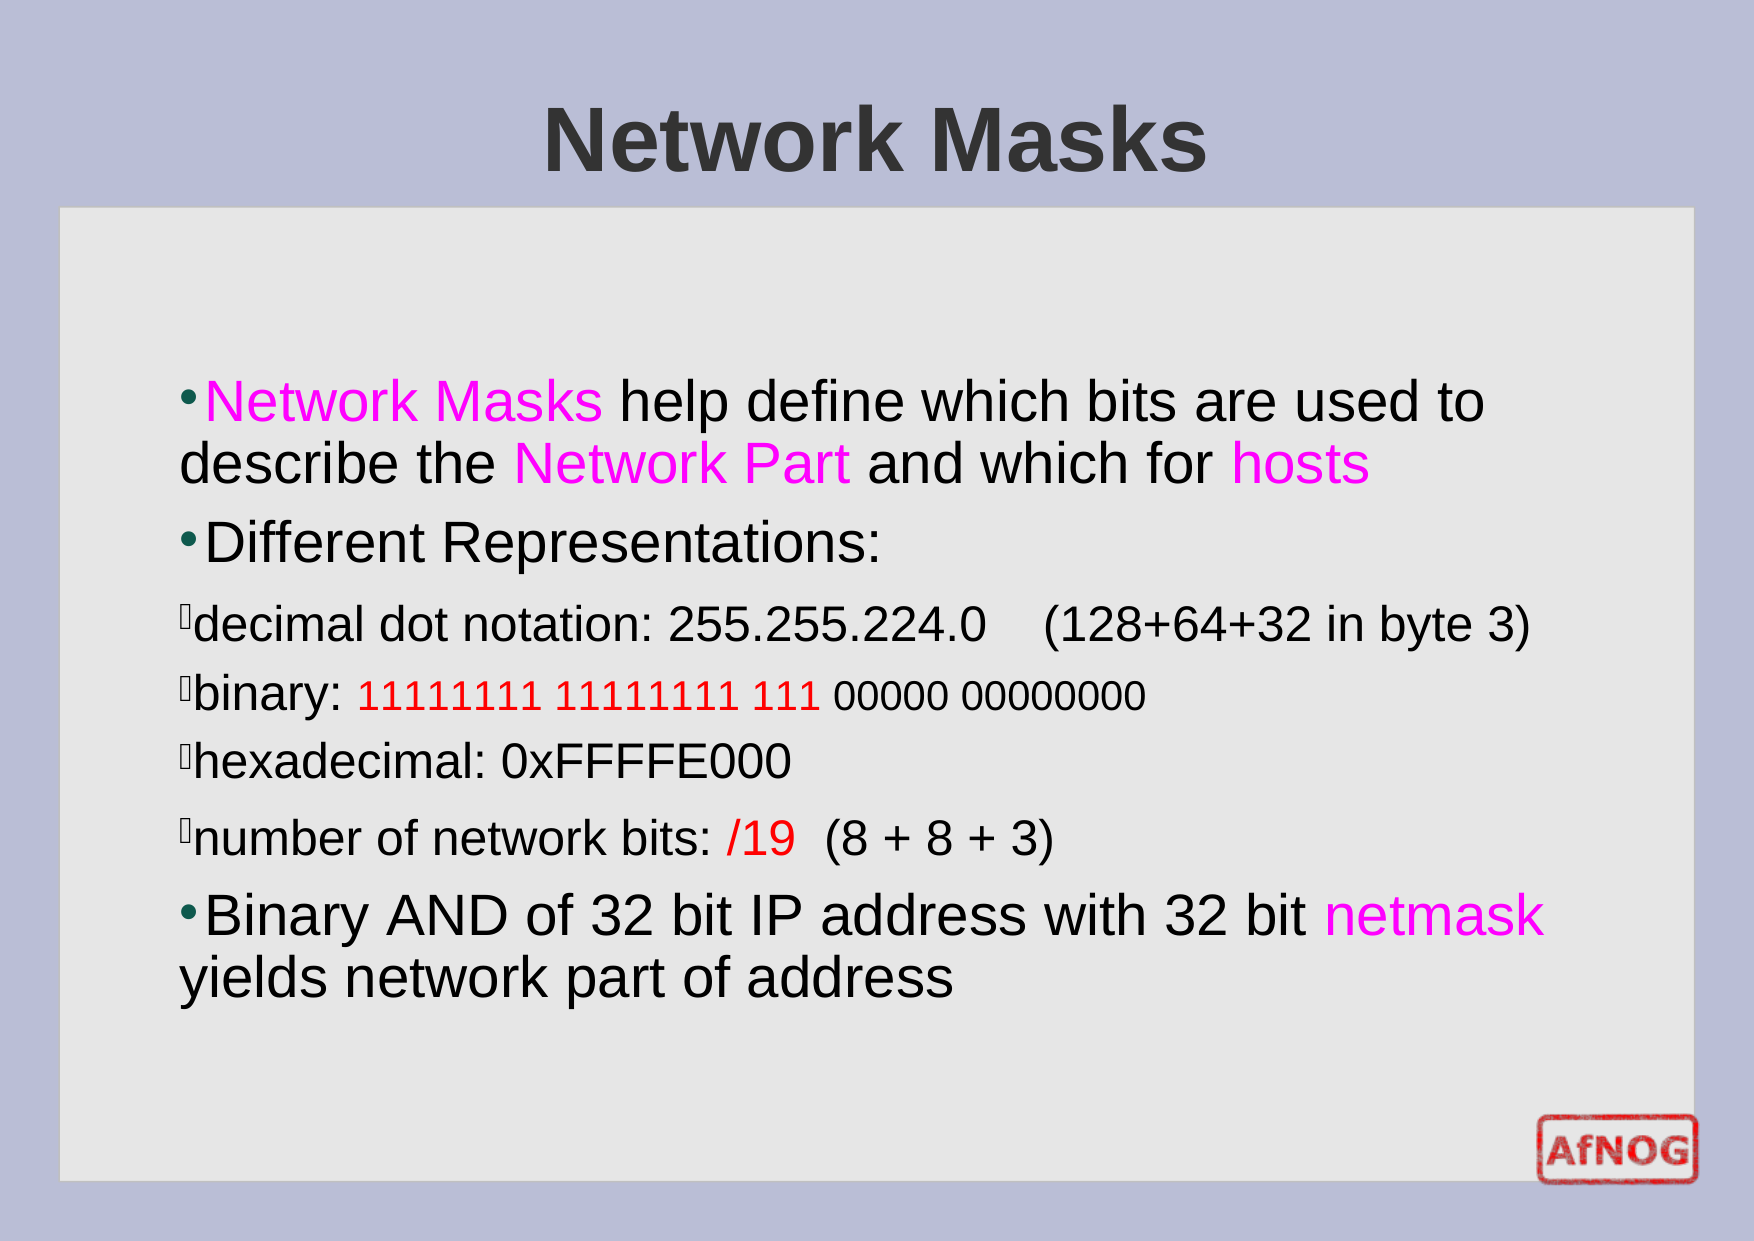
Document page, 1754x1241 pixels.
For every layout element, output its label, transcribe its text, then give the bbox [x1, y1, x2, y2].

title Network Masks [59, 0, 1695, 285]
text_box [59, 285, 1695, 1182]
list Network Masks help define which bits are used to describe the Network Part and which for hosts Different Representations: decimal dot notation: 255.255.224.0 (128+64+32 in byte 3)‏ binary: 11111111 11111111 111 00000 00000000 hexadecimal: 0xFFFFE000 number of network bits: /19 (8 + 8 + 3)‏ Binary AND of 32 bit IP address with 32 bit netmask yields network part of address [179, 371, 1576, 1241]
picture [1576, 1112, 1701, 1188]
